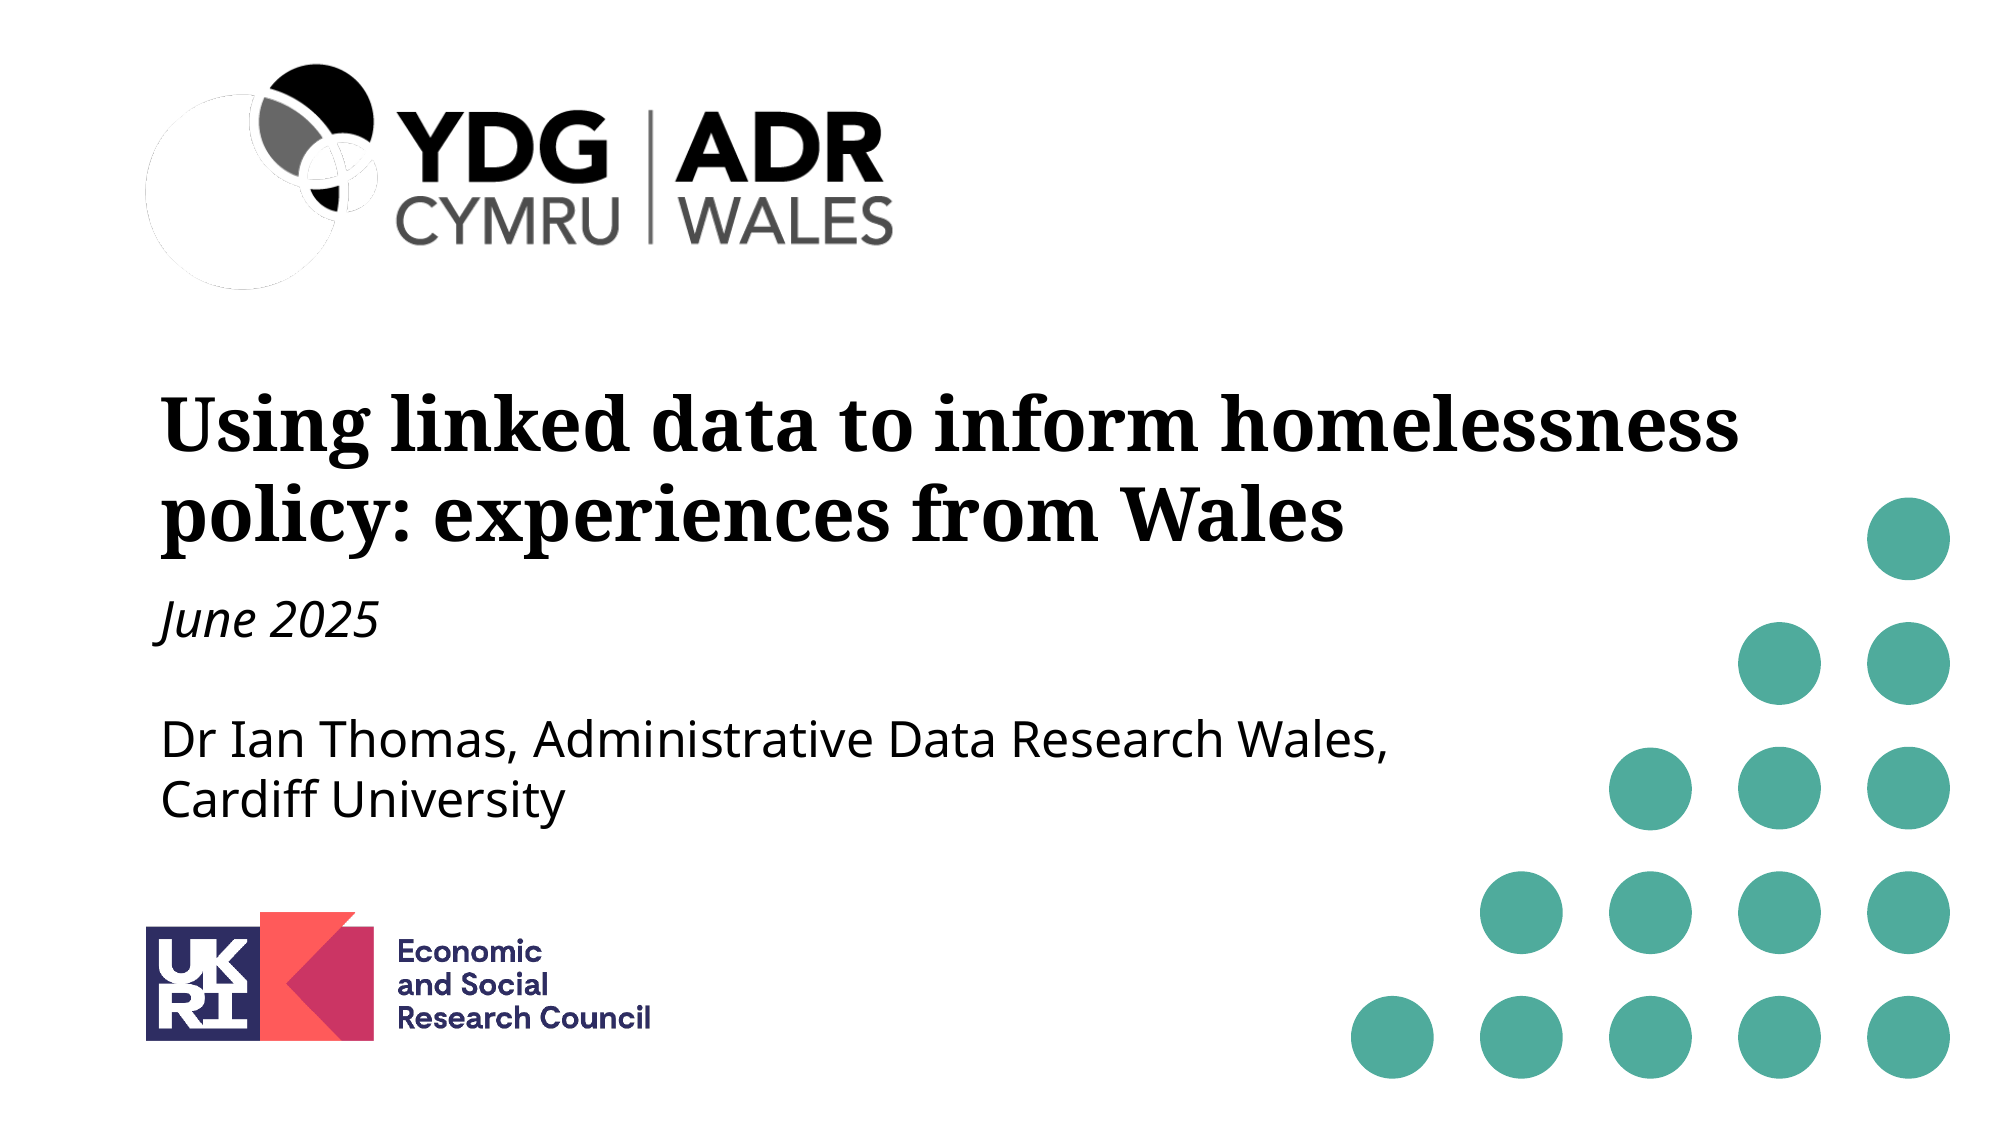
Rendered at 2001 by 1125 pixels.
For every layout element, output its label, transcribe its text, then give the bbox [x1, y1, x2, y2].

text_box [1351, 995, 1434, 1079]
text_box [1609, 871, 1692, 955]
text_box June 2025 Dr Ian Thomas, Administrative Data Research Wales, Cardiff University [145, 580, 1421, 838]
picture [145, 912, 650, 1041]
text_box [1738, 622, 1821, 705]
text_box [1867, 622, 1950, 705]
picture [128, 35, 924, 311]
text_box Using linked data to inform homelessness policy: experiences from Wales [145, 369, 1821, 567]
text_box [1609, 995, 1692, 1079]
text_box [1867, 746, 1950, 830]
text_box [1867, 995, 1950, 1079]
text_box [1867, 871, 1950, 955]
text_box [1609, 747, 1692, 831]
text_box [1738, 995, 1821, 1079]
text_box [1480, 995, 1563, 1079]
text_box [1480, 871, 1563, 955]
text_box [1738, 871, 1821, 955]
text_box [1738, 746, 1821, 830]
text_box [1867, 497, 1950, 581]
